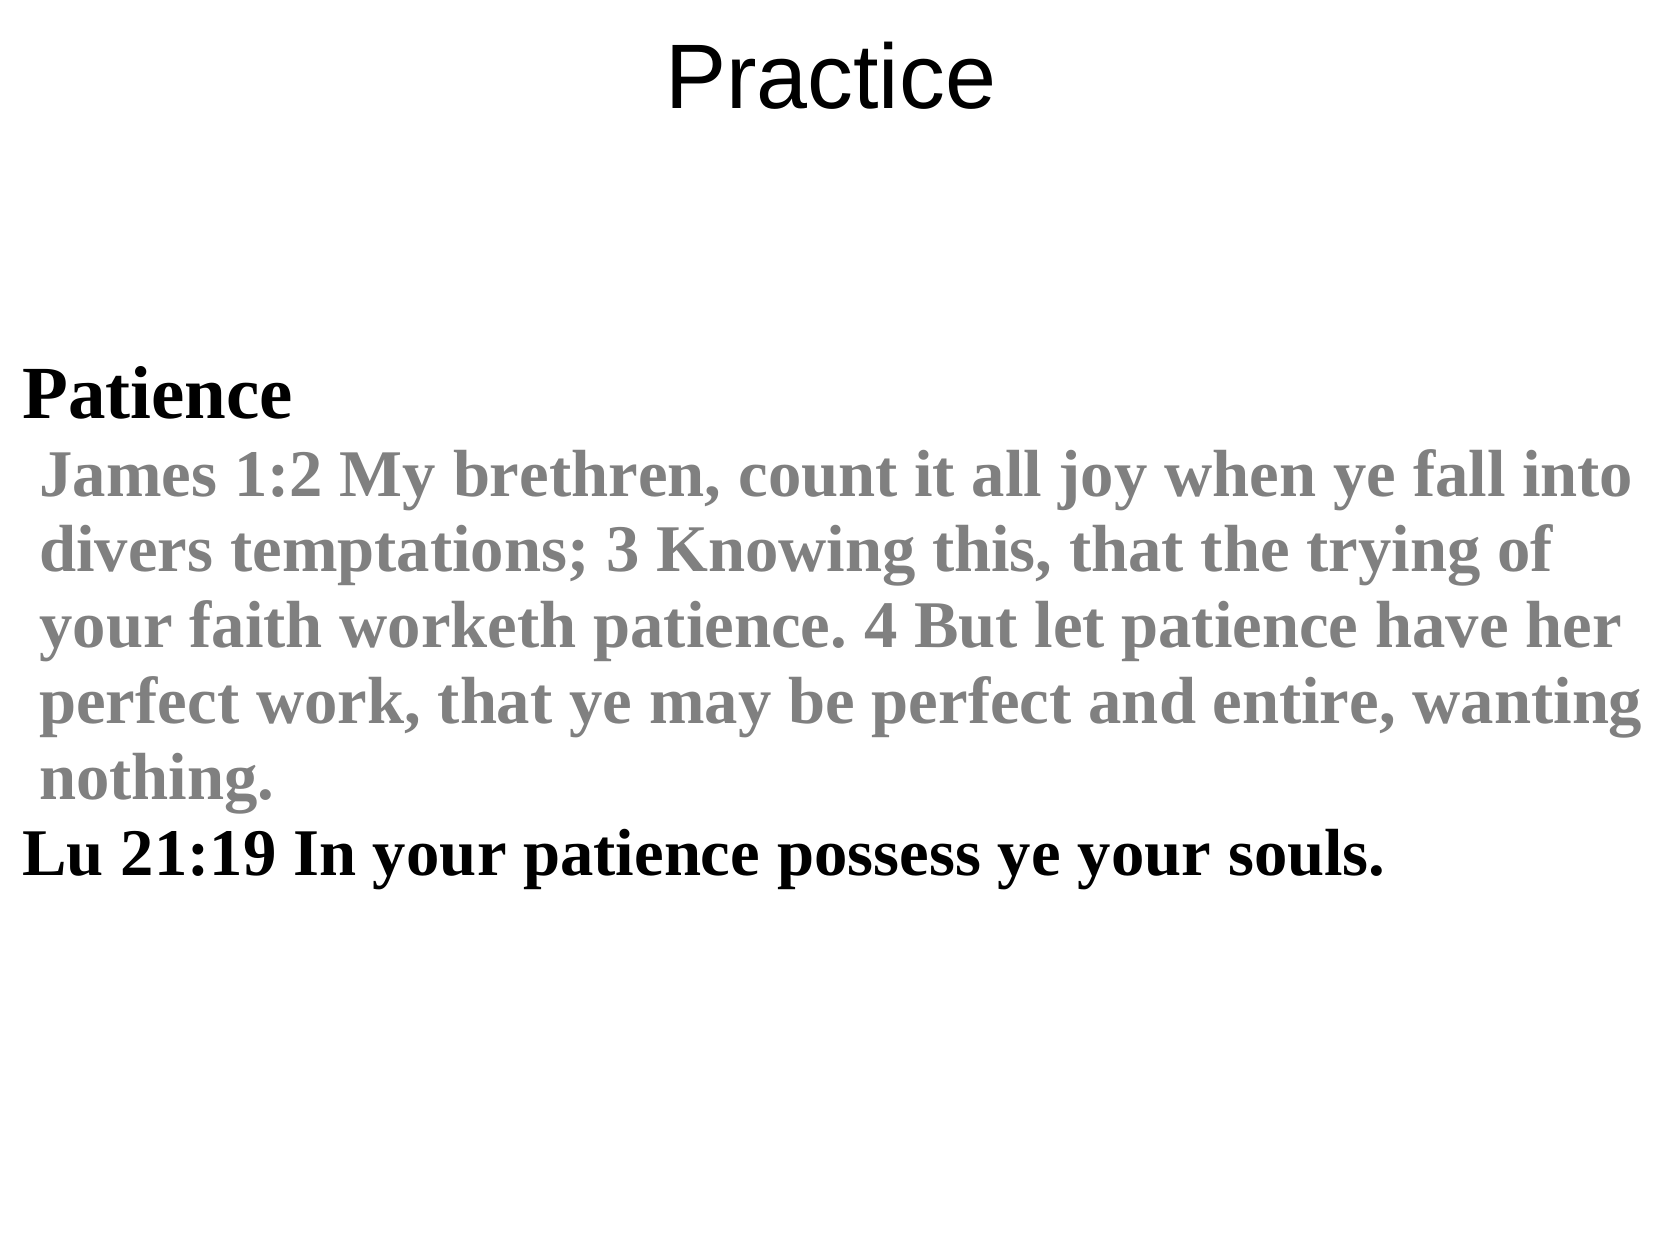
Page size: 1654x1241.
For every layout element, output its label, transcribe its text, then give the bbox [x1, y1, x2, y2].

title Practice [86, 0, 1575, 55]
subtitle Patience James 1:2 My brethren, count it all joy when ye fall into divers temptations; 3 Knowing this, that the trying of your faith worketh patience. 4 But let patience have her perfect work, that ye may be perfect and entire, wanting nothing. Lu 21:19 In your patience possess ye your souls. [19, 55, 1654, 1241]
